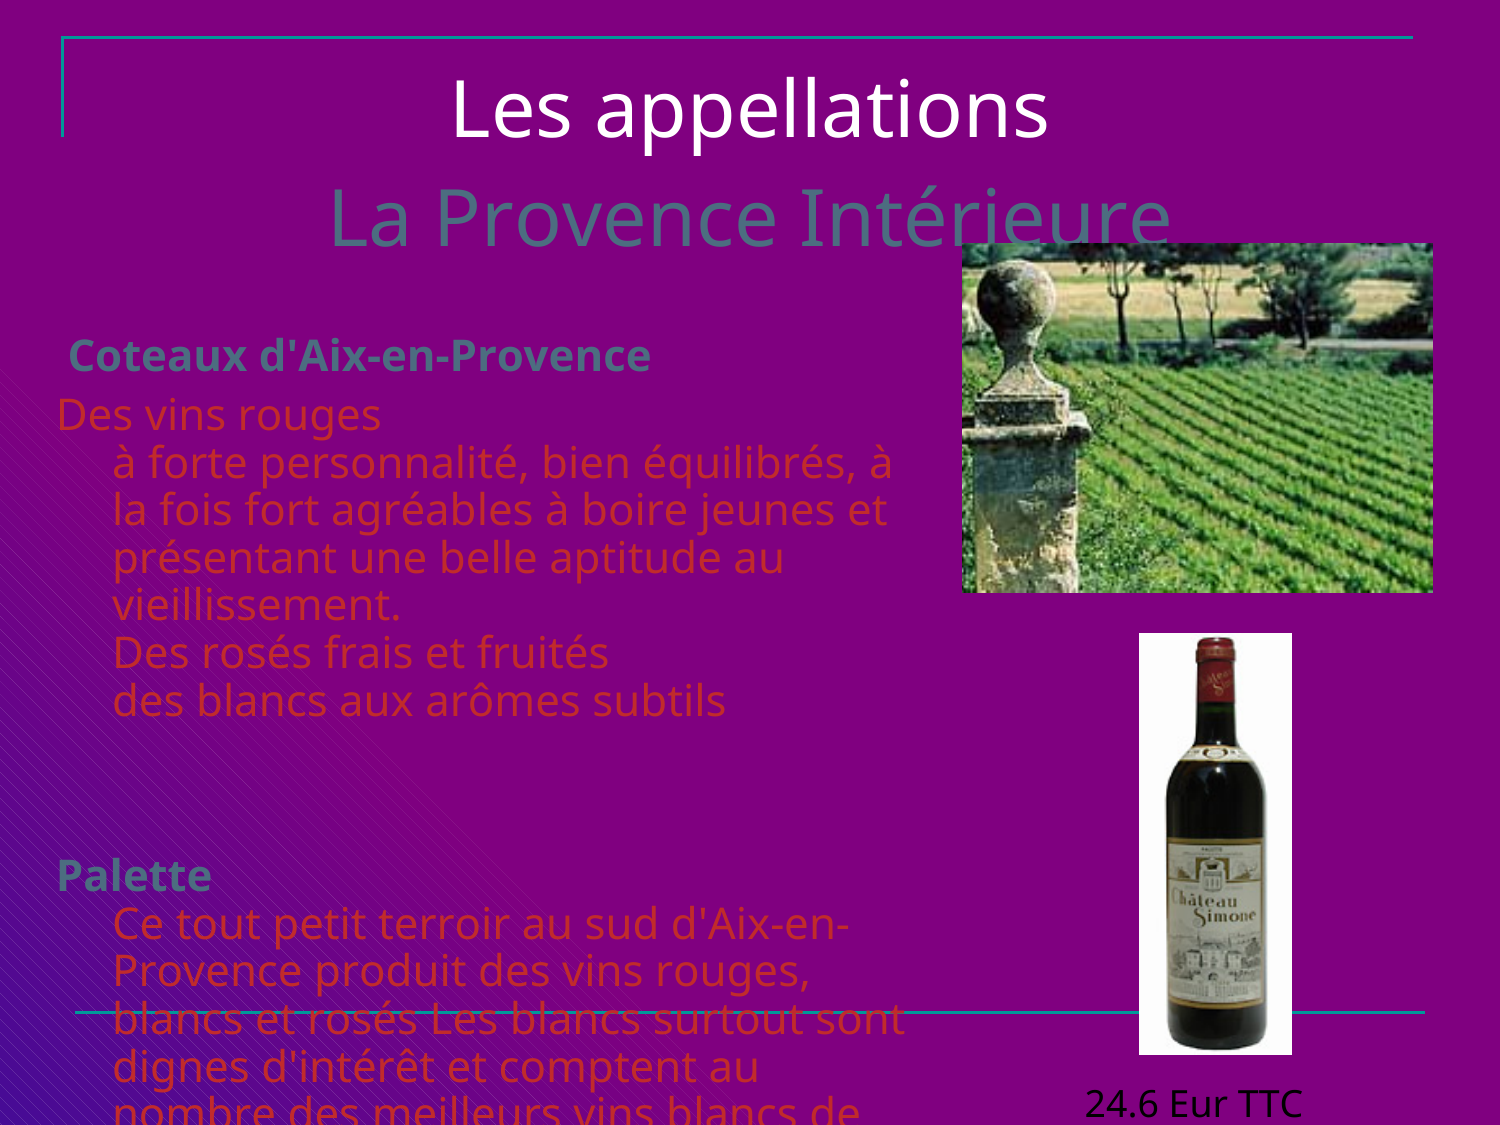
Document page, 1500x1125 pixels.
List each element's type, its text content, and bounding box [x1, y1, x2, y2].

picture [1139, 633, 1292, 1055]
title Les appellations La Provence Intérieure [75, 45, 1426, 347]
picture [962, 243, 1433, 593]
list Coteaux d'Aix-en-Provence Des vins rouges à forte personnalité, bien équilibrés, à la fois fort agréables à boire jeunes et présentant une belle aptitude au vieillissement. Des rosés frais et fruités des blancs aux arômes subtils Palette Ce tout petit terroir au sud d'Aix-en-Provence produit des vins rouges, blancs et rosés Les blancs surtout sont dignes d'intérêt et comptent au nombre des meilleurs vins blancs de Provence. [41, 326, 940, 1100]
text_box 24.6 Eur TTC [1068, 1070, 1329, 1125]
